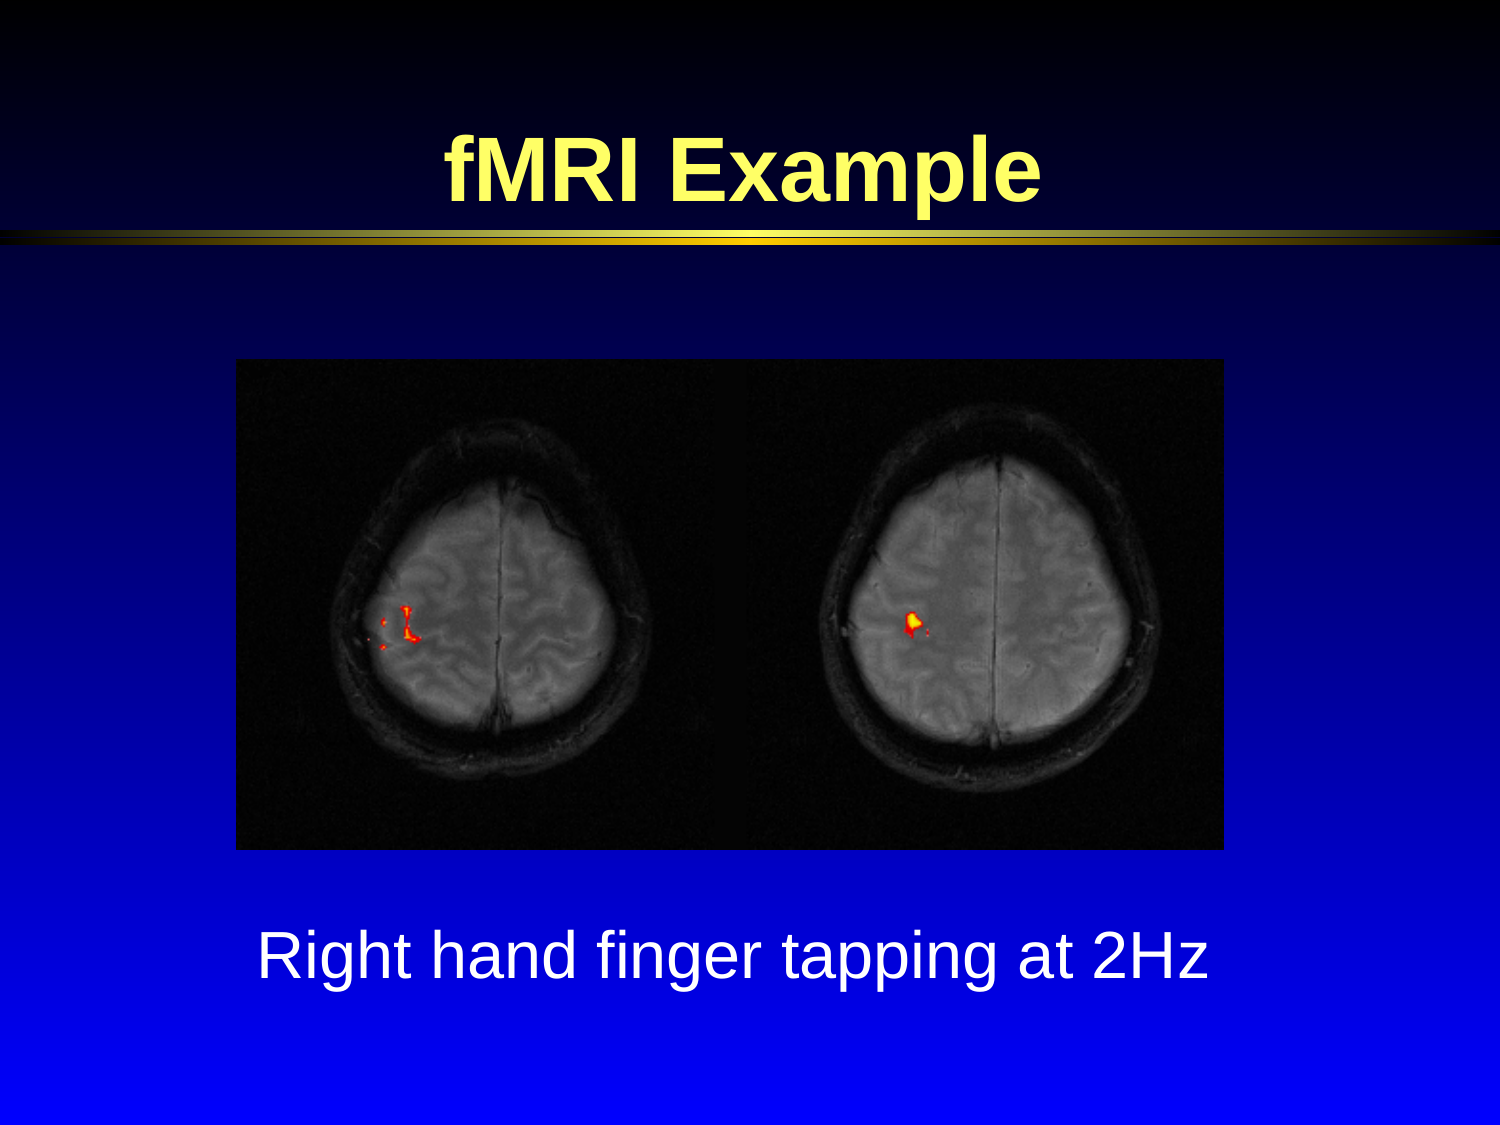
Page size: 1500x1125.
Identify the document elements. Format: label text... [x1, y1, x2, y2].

title fMRI Example [99, 37, 1388, 225]
picture [236, 359, 1224, 850]
text_box Right hand finger tapping at 2Hz [241, 904, 1247, 1076]
